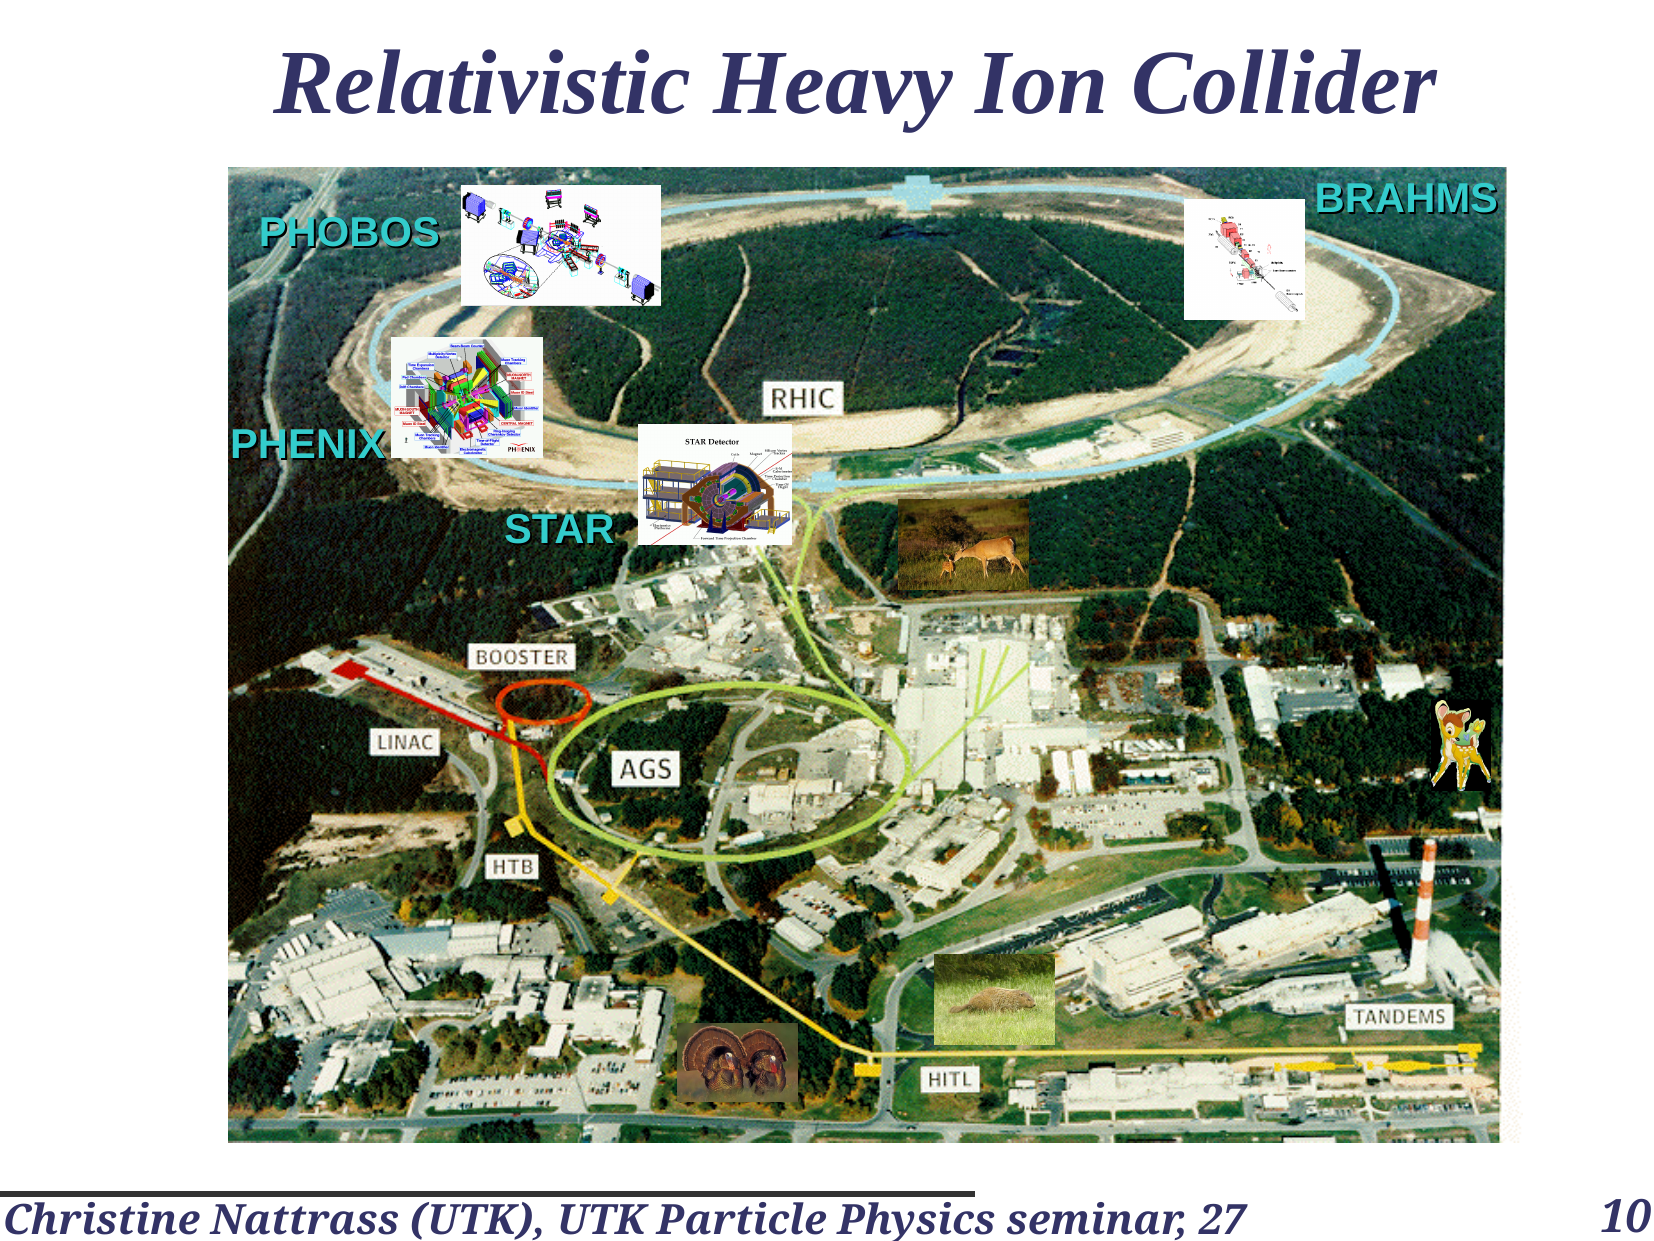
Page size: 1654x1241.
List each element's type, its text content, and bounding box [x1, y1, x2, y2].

picture [228, 167, 1523, 1143]
title Relativistic Heavy Ion Collider [112, 0, 1601, 186]
text_box BRAHMS [1299, 167, 1514, 230]
text_box STAR [489, 497, 638, 560]
text_box PHENIX [215, 413, 403, 476]
text_box PHOBOS [243, 201, 456, 263]
